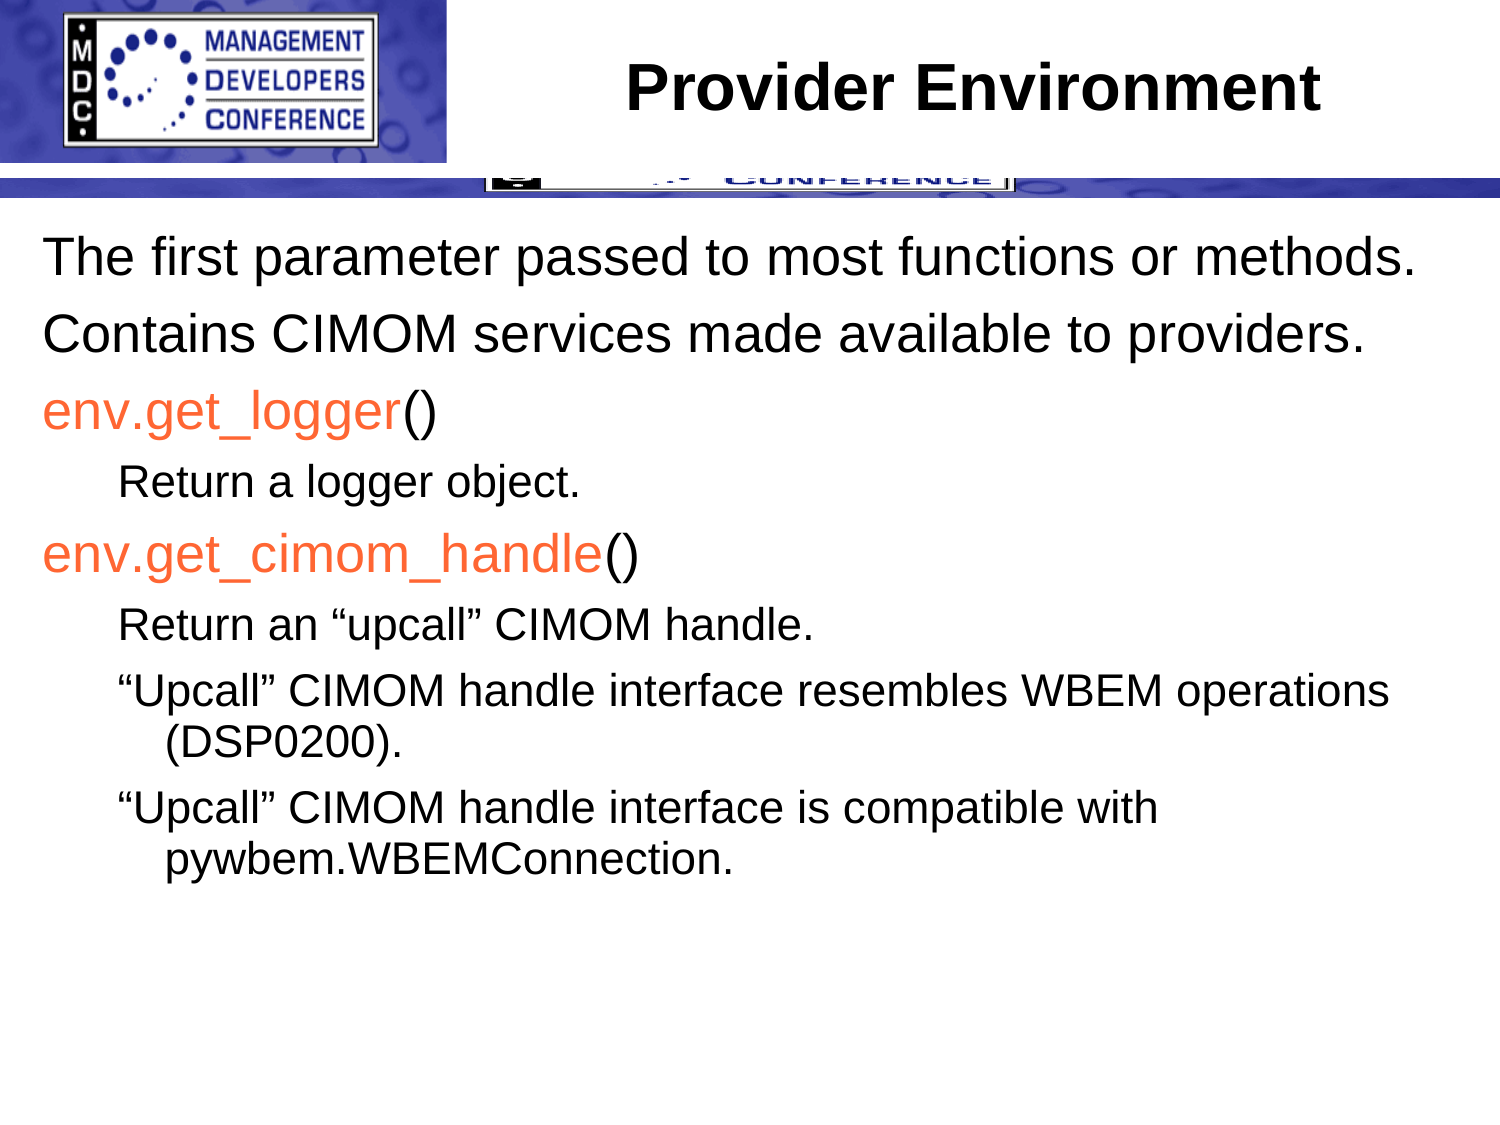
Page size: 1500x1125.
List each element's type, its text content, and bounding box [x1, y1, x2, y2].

picture [0, 0, 447, 163]
title Provider Environment [447, 7, 1500, 169]
list The first parameter passed to most functions or methods. Contains CIMOM services made available to providers. env.get_logger() Return a logger object. env.get_cimom_handle() Return an “upcall” CIMOM handle. “Upcall” CIMOM handle interface resembles WBEM operations (DSP0200). “Upcall” CIMOM handle interface is compatible with pywbem.WBEMConnection. [42, 226, 1433, 1067]
picture [0, 178, 1500, 198]
